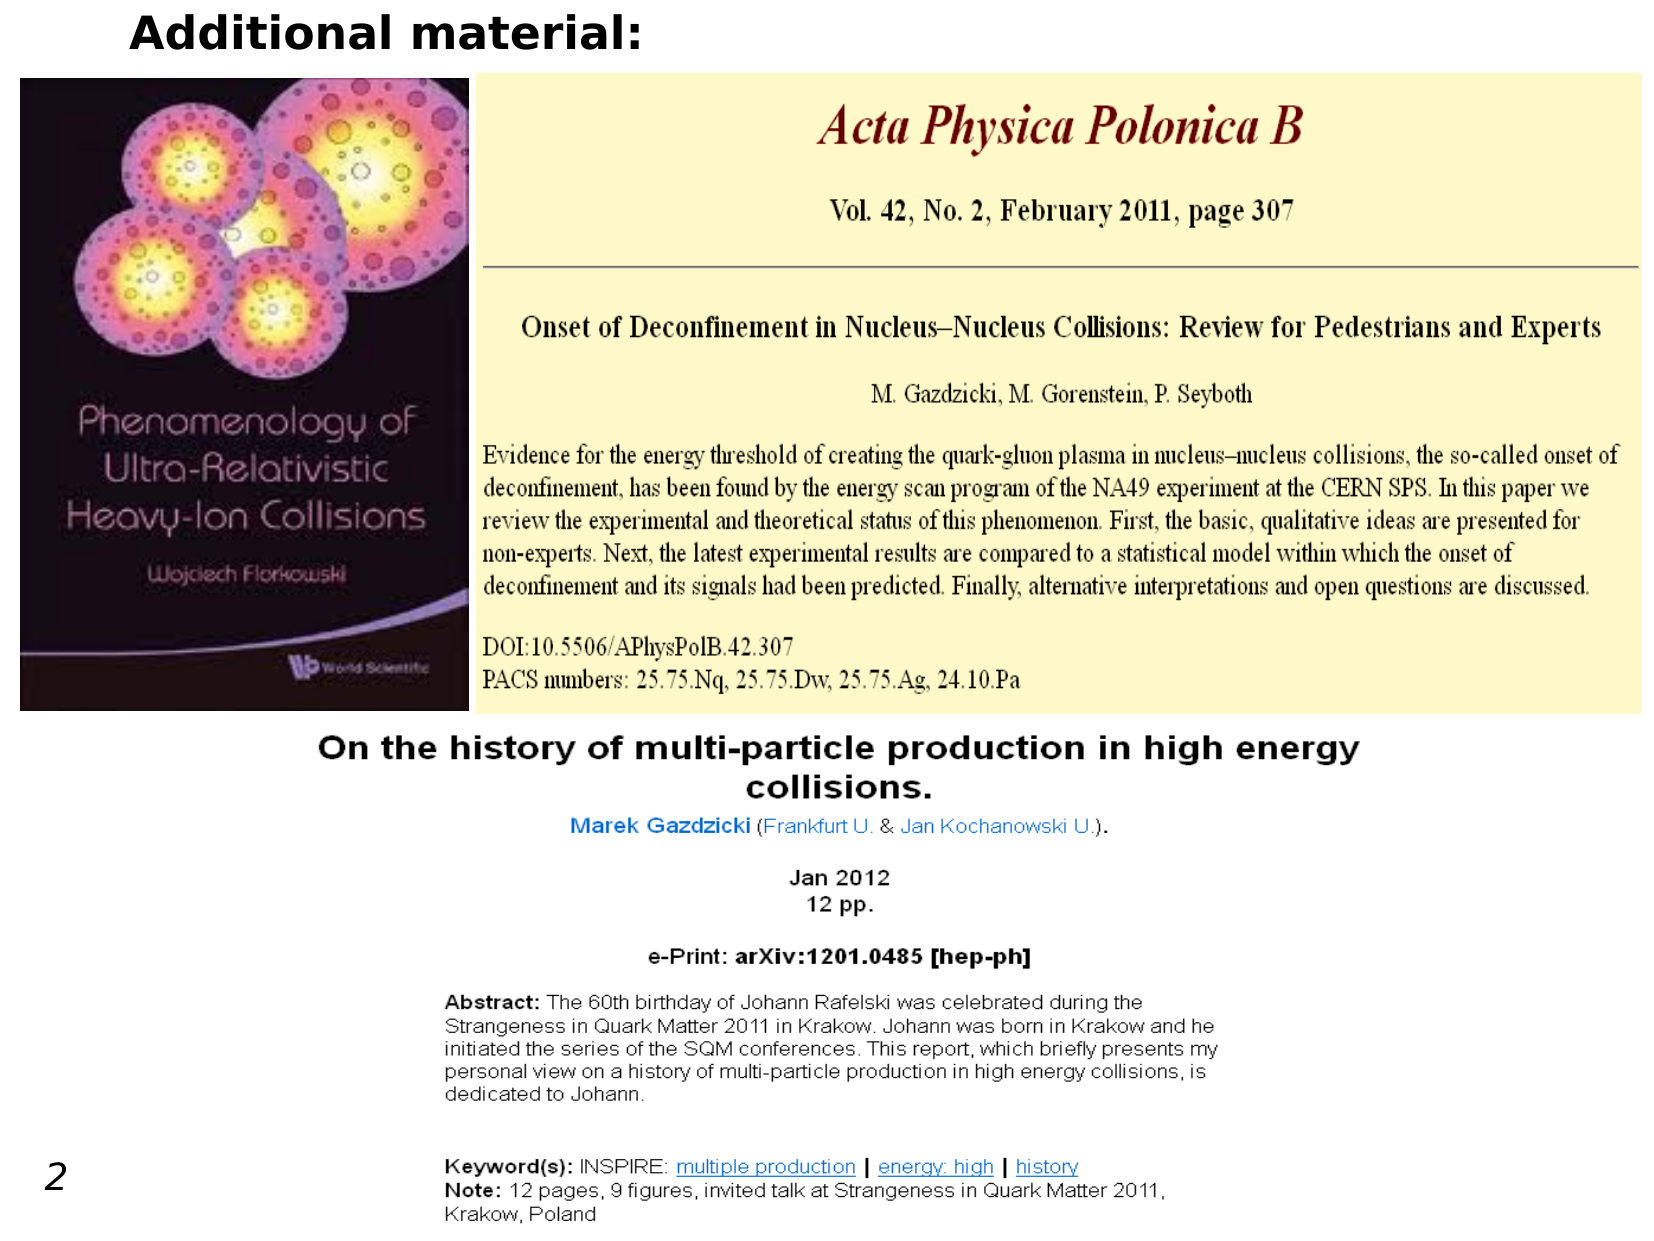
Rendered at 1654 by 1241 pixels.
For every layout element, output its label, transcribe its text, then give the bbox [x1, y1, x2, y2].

text_box Additional material: [129, 6, 645, 61]
picture [476, 73, 1642, 714]
picture [20, 78, 469, 711]
picture [275, 720, 1404, 1227]
